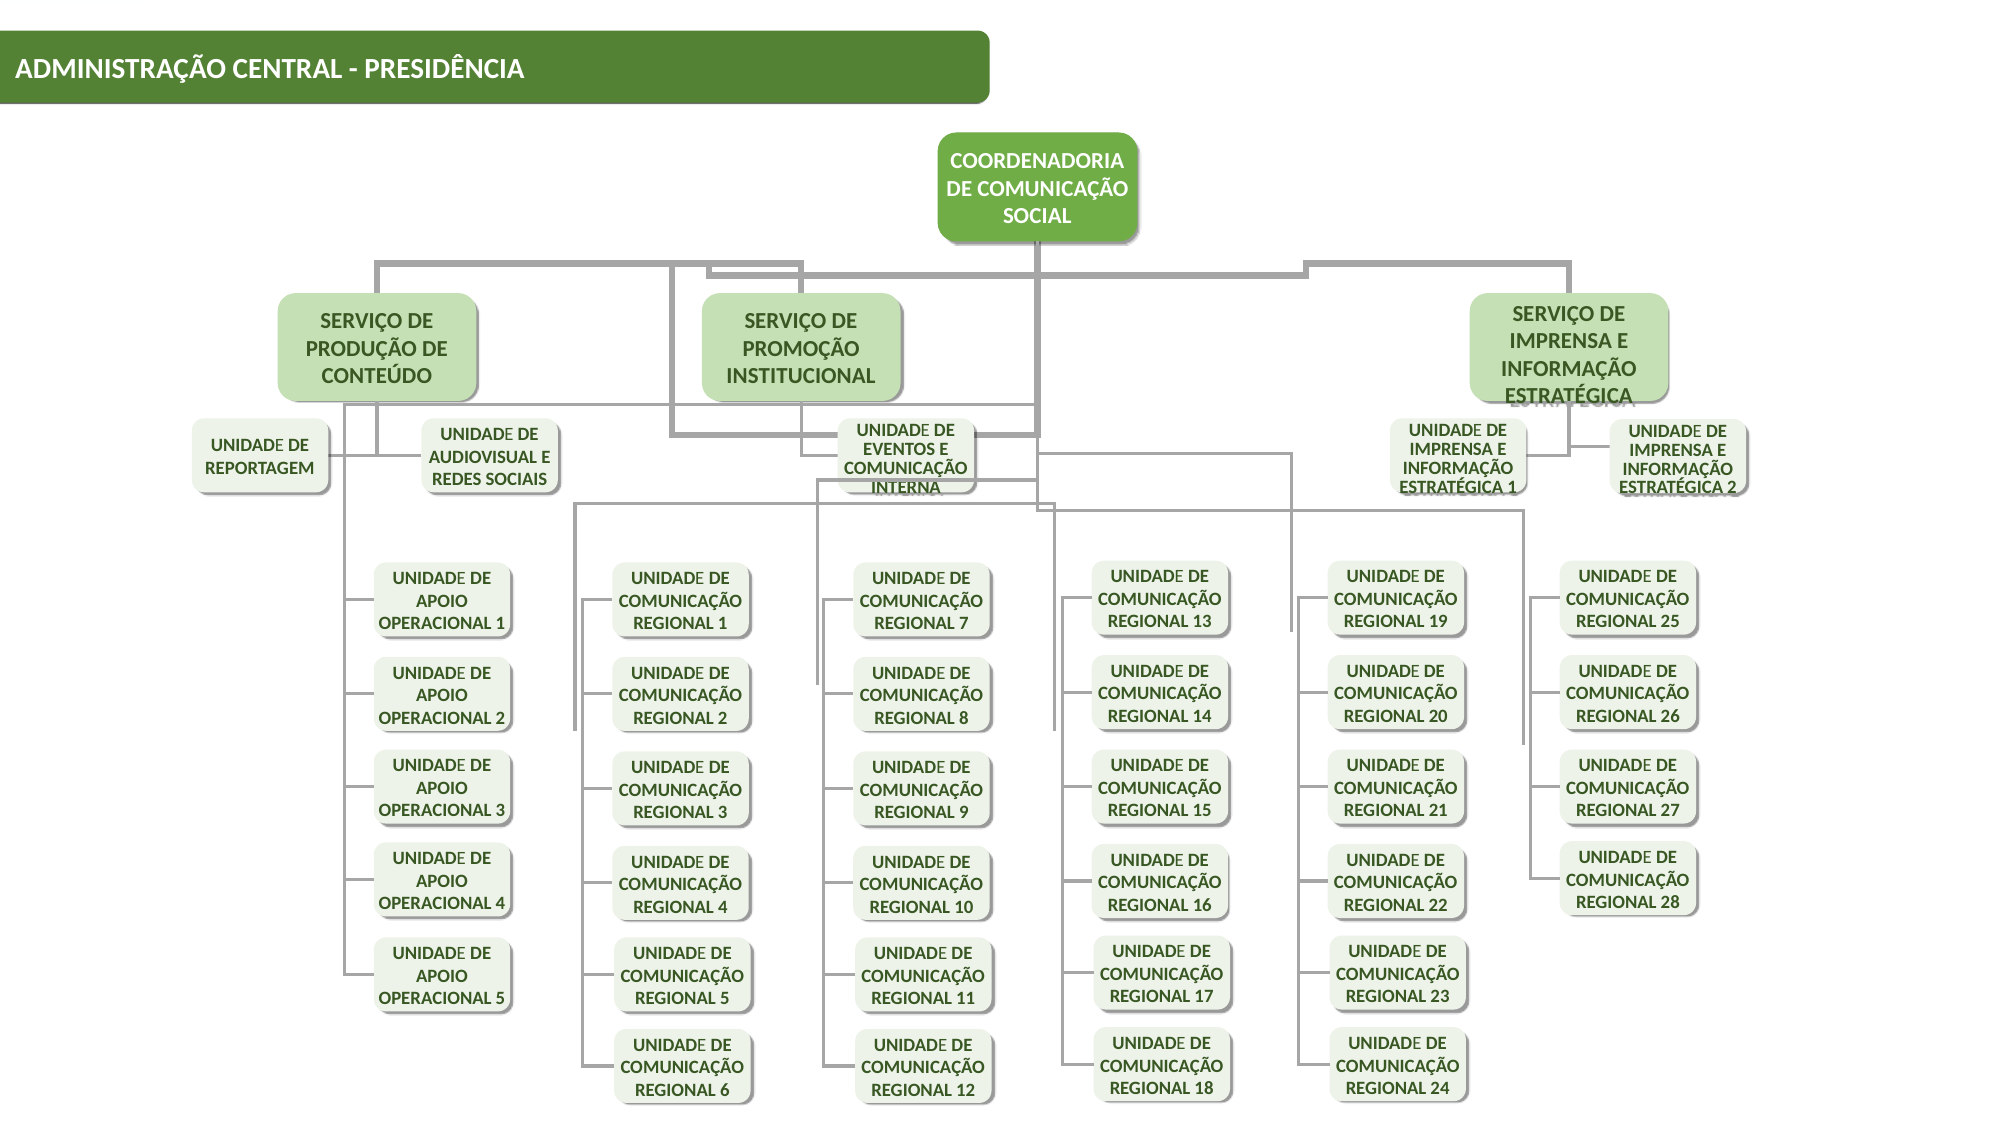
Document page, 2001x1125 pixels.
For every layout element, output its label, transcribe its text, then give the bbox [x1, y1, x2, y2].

text_box UNIDADE DE COMUNICAÇÃO REGIONAL 23 [1329, 935, 1466, 1010]
text_box UNIDADE DE COMUNICAÇÃO REGIONAL 24 [1329, 1027, 1466, 1102]
text_box UNIDADE DE COMUNICAÇÃO REGIONAL 16 [1091, 843, 1229, 919]
text_box UNIDADE DE COMUNICAÇÃO REGIONAL 28 [1559, 841, 1697, 916]
text_box UNIDADE DE APOIO OPERACIONAL 2 [373, 656, 511, 731]
text_box UNIDADE DE COMUNICAÇÃO REGIONAL 17 [1093, 935, 1231, 1010]
text_box UNIDADE DE COMUNICAÇÃO REGIONAL 2 [612, 656, 749, 731]
text_box UNIDADE DE APOIO OPERACIONAL 3 [373, 749, 511, 824]
text_box UNIDADE DE COMUNICAÇÃO REGIONAL 13 [1091, 560, 1229, 635]
text_box UNIDADE DE COMUNICAÇÃO REGIONAL 9 [853, 751, 990, 826]
text_box UNIDADE DE EVENTOS E COMUNICAÇÃO INTERNA [837, 479, 975, 493]
text_box UNIDADE DE COMUNICAÇÃO REGIONAL 3 [612, 751, 749, 826]
text_box UNIDADE DE COMUNICAÇÃO REGIONAL 15 [1091, 749, 1229, 824]
text_box UNIDADE DE IMPRENSA E INFORMAÇÃO ESTRATÉGICA 1 [1389, 418, 1527, 493]
text_box UNIDADE DE COMUNICAÇÃO REGIONAL 21 [1327, 749, 1465, 824]
text_box UNIDADE DE COMUNICAÇÃO REGIONAL 14 [1091, 655, 1229, 730]
text_box SERVIÇO DE PRODUÇÃO DE CONTEÚDO [277, 293, 477, 401]
text_box UNIDADE DE COMUNICAÇÃO REGIONAL 27 [1559, 749, 1697, 824]
text_box UNIDADE DE COMUNICAÇÃO REGIONAL 18 [1093, 1027, 1231, 1102]
text_box UNIDADE DE COMUNICAÇÃO REGIONAL 25 [1559, 560, 1697, 635]
text_box SERVIÇO DE IMPRENSA E INFORMAÇÃO ESTRATÉGICA [1469, 293, 1669, 401]
text_box UNIDADE DE COMUNICAÇÃO REGIONAL 19 [1327, 560, 1465, 635]
text_box UNIDADE DE COMUNICAÇÃO REGIONAL 12 [855, 1028, 992, 1103]
text_box ADMINISTRAÇÃO CENTRAL - PRESIDÊNCIA [0, 30, 990, 103]
text_box UNIDADE DE COMUNICAÇÃO REGIONAL 8 [853, 656, 990, 731]
text_box UNIDADE DE AUDIOVISUAL E REDES SOCIAIS [421, 418, 558, 493]
text_box UNIDADE DE COMUNICAÇÃO REGIONAL 1 [612, 562, 749, 637]
text_box UNIDADE DE COMUNICAÇÃO REGIONAL 7 [853, 562, 990, 637]
text_box UNIDADE DE COMUNICAÇÃO REGIONAL 26 [1559, 655, 1697, 730]
text_box UNIDADE DE REPORTAGEM [191, 418, 329, 493]
text_box UNIDADE DE COMUNICAÇÃO REGIONAL 6 [614, 1028, 751, 1103]
text_box COORDENADORIA DE COMUNICAÇÃO SOCIAL [938, 132, 1137, 241]
text_box UNIDADE DE COMUNICAÇÃO REGIONAL 4 [612, 845, 749, 920]
text_box UNIDADE DE COMUNICAÇÃO REGIONAL 22 [1327, 843, 1465, 919]
text_box UNIDADE DE EVENTOS E COMUNICAÇÃO INTERNA [837, 418, 975, 476]
text_box UNIDADE DE COMUNICAÇÃO REGIONAL 10 [853, 845, 990, 920]
text_box UNIDADE DE APOIO OPERACIONAL 4 [373, 842, 511, 917]
text_box SERVIÇO DE PROMOÇÃO INSTITUCIONAL [701, 293, 901, 400]
text_box UNIDADE DE COMUNICAÇÃO REGIONAL 5 [614, 937, 751, 1012]
text_box UNIDADE DE COMUNICAÇÃO REGIONAL 20 [1327, 655, 1465, 730]
text_box UNIDADE DE APOIO OPERACIONAL 5 [373, 937, 511, 1012]
text_box UNIDADE DE COMUNICAÇÃO REGIONAL 11 [855, 937, 992, 1012]
text_box UNIDADE DE APOIO OPERACIONAL 1 [373, 562, 511, 637]
text_box UNIDADE DE IMPRENSA E INFORMAÇÃO ESTRATÉGICA 2 [1609, 419, 1747, 494]
